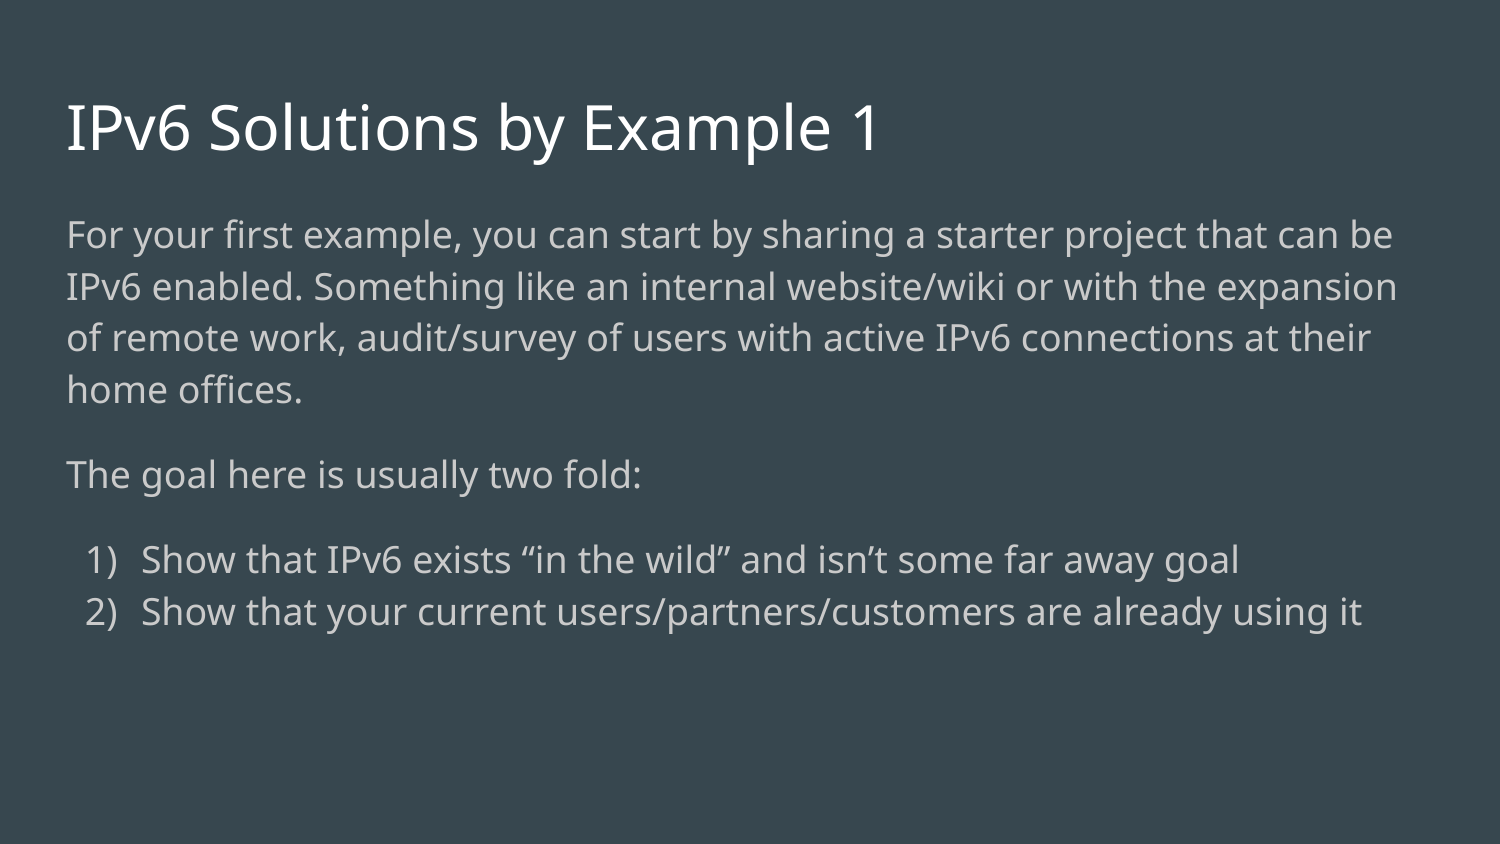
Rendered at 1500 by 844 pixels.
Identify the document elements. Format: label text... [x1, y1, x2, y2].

list For your first example, you can start by sharing a starter project that can be IPv6 enabled. Something like an internal website/wiki or with the expansion of remote work, audit/survey of users with active IPv6 connections at their home offices. The goal here is usually two fold: Show that IPv6 exists “in the wild” and isn’t some far away goal Show that your current users/partners/customers are already using it [51, 189, 1449, 750]
title IPv6 Solutions by Example 1 [51, 72, 1449, 167]
